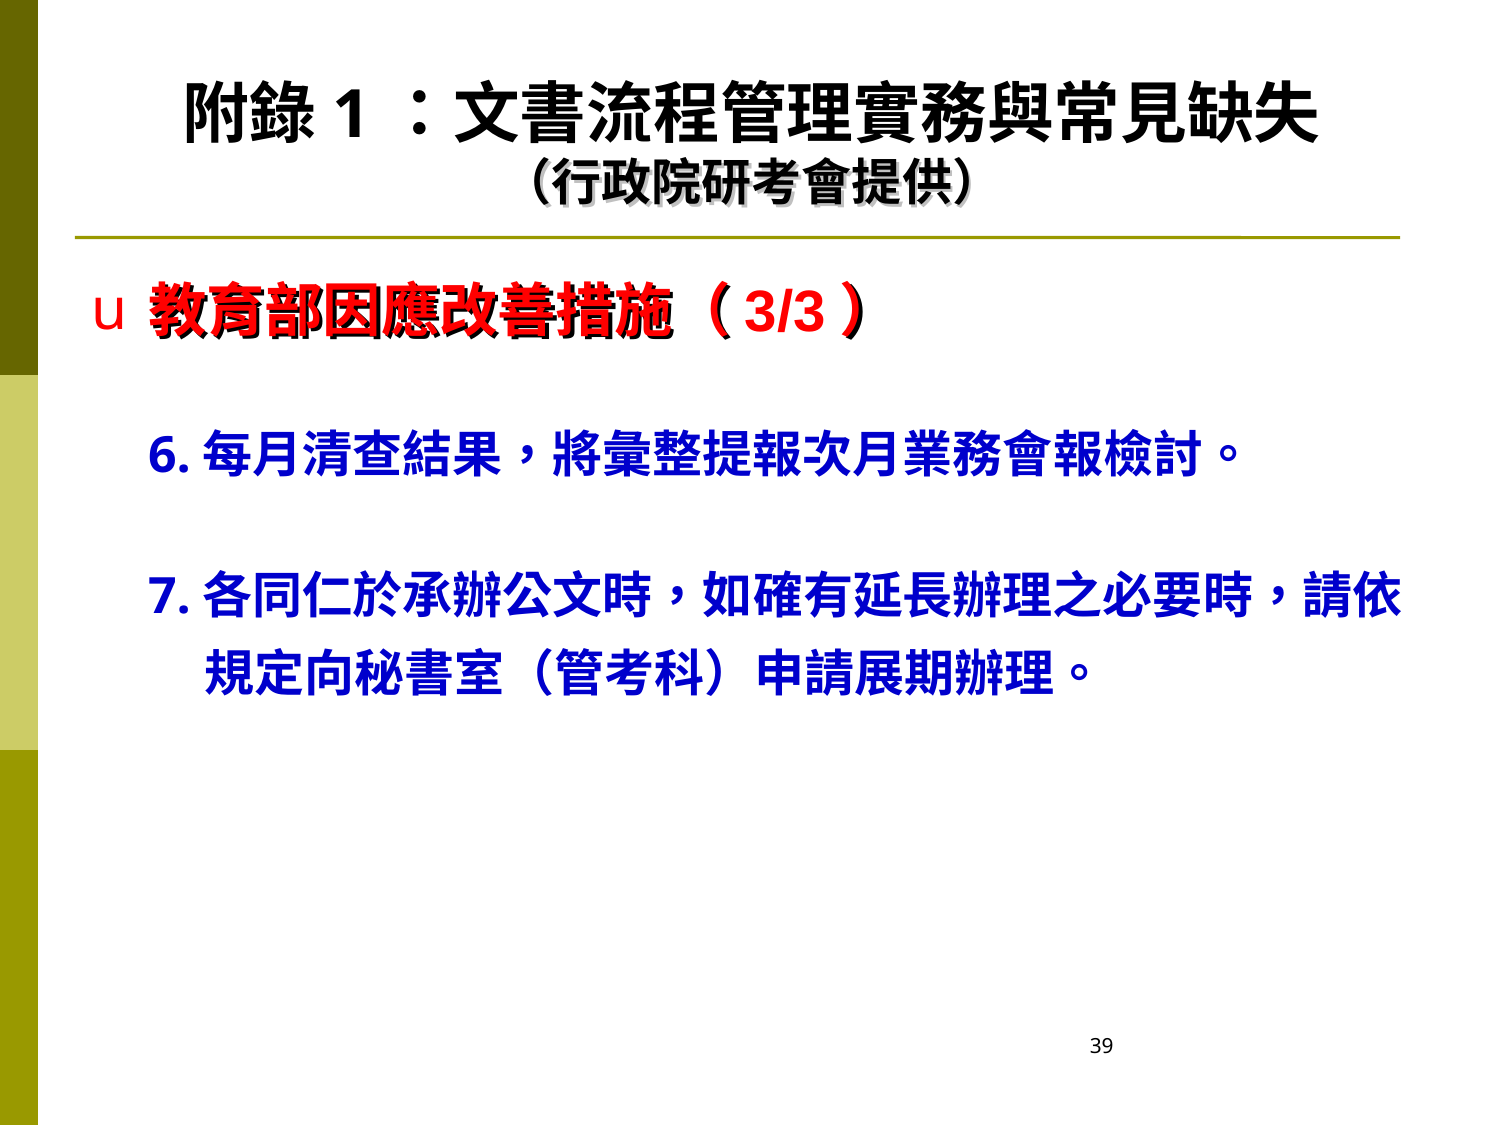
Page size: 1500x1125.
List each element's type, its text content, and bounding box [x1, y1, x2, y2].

title 附錄1：文書流程管理實務與常見缺失 （行政院研考會提供） [76, 31, 1427, 218]
list 教育部因應改善措施（3/3） 6.每月清查結果，將彙整提報次月業務會報檢討。 7.各同仁於承辦公文時，如確有延長辦理之必要時，請依規定向秘書室（管考科）申請展期辦理。 [76, 278, 1427, 1023]
text_box [1074, 1025, 1426, 1101]
